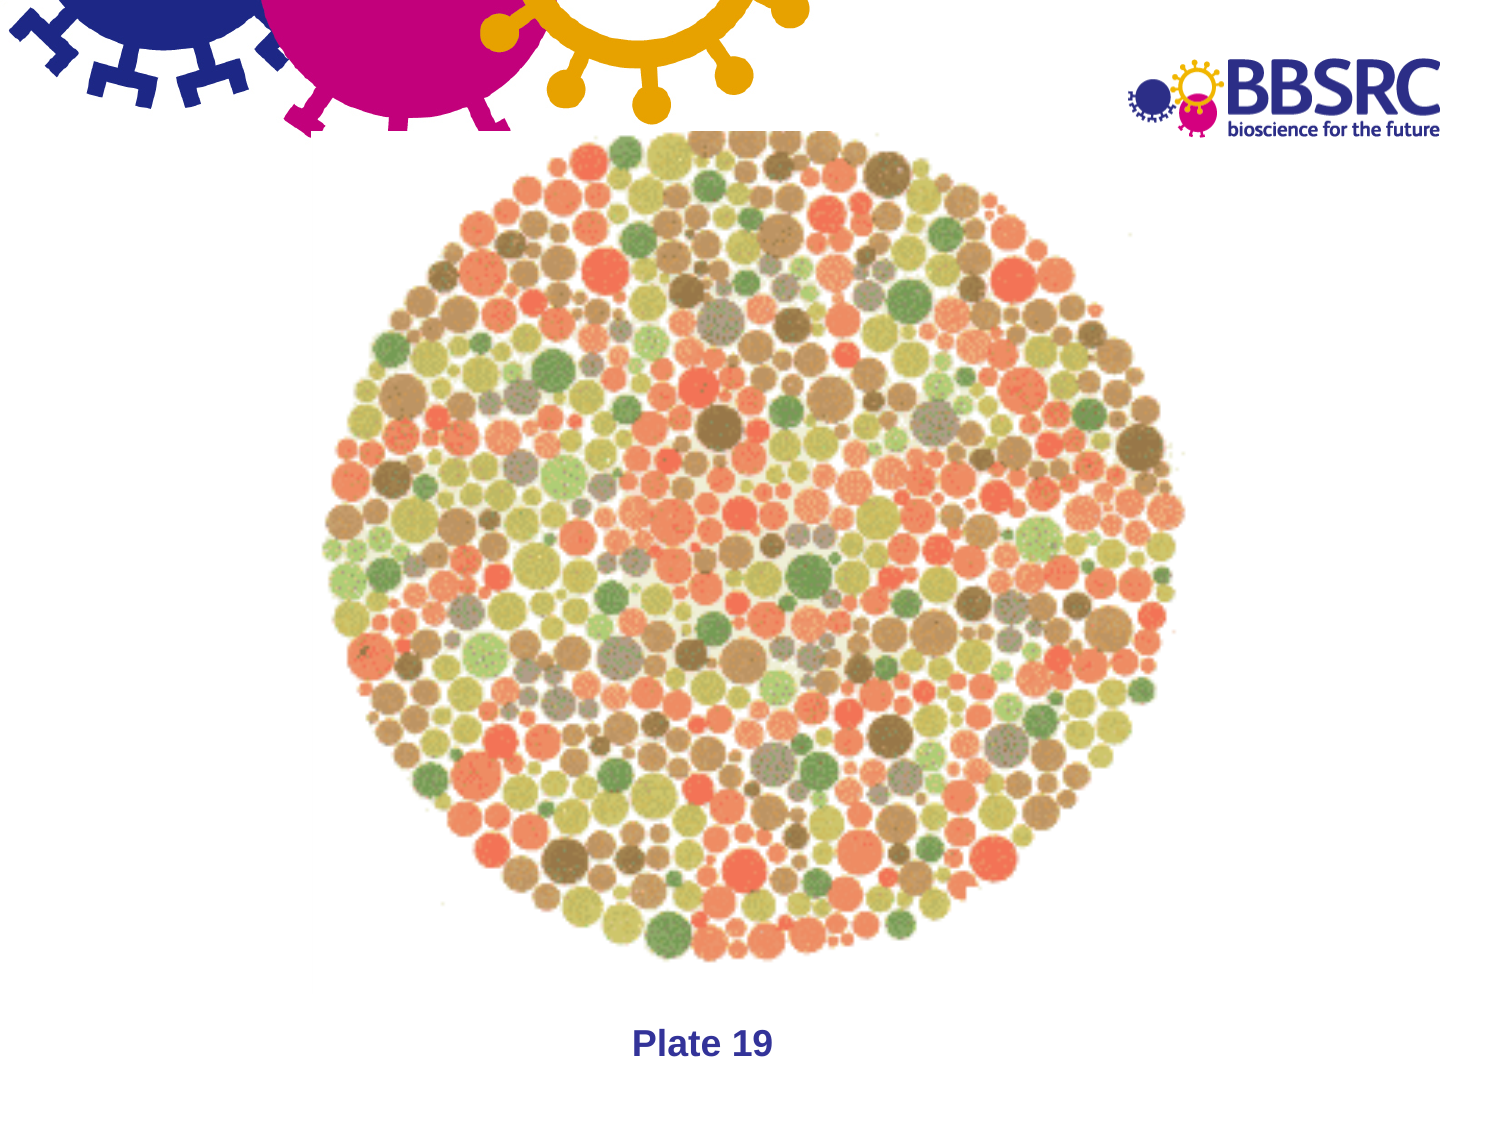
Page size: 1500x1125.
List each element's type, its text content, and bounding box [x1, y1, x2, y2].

text_box Plate 19 [383, 1011, 1022, 1072]
picture [311, 131, 1189, 994]
